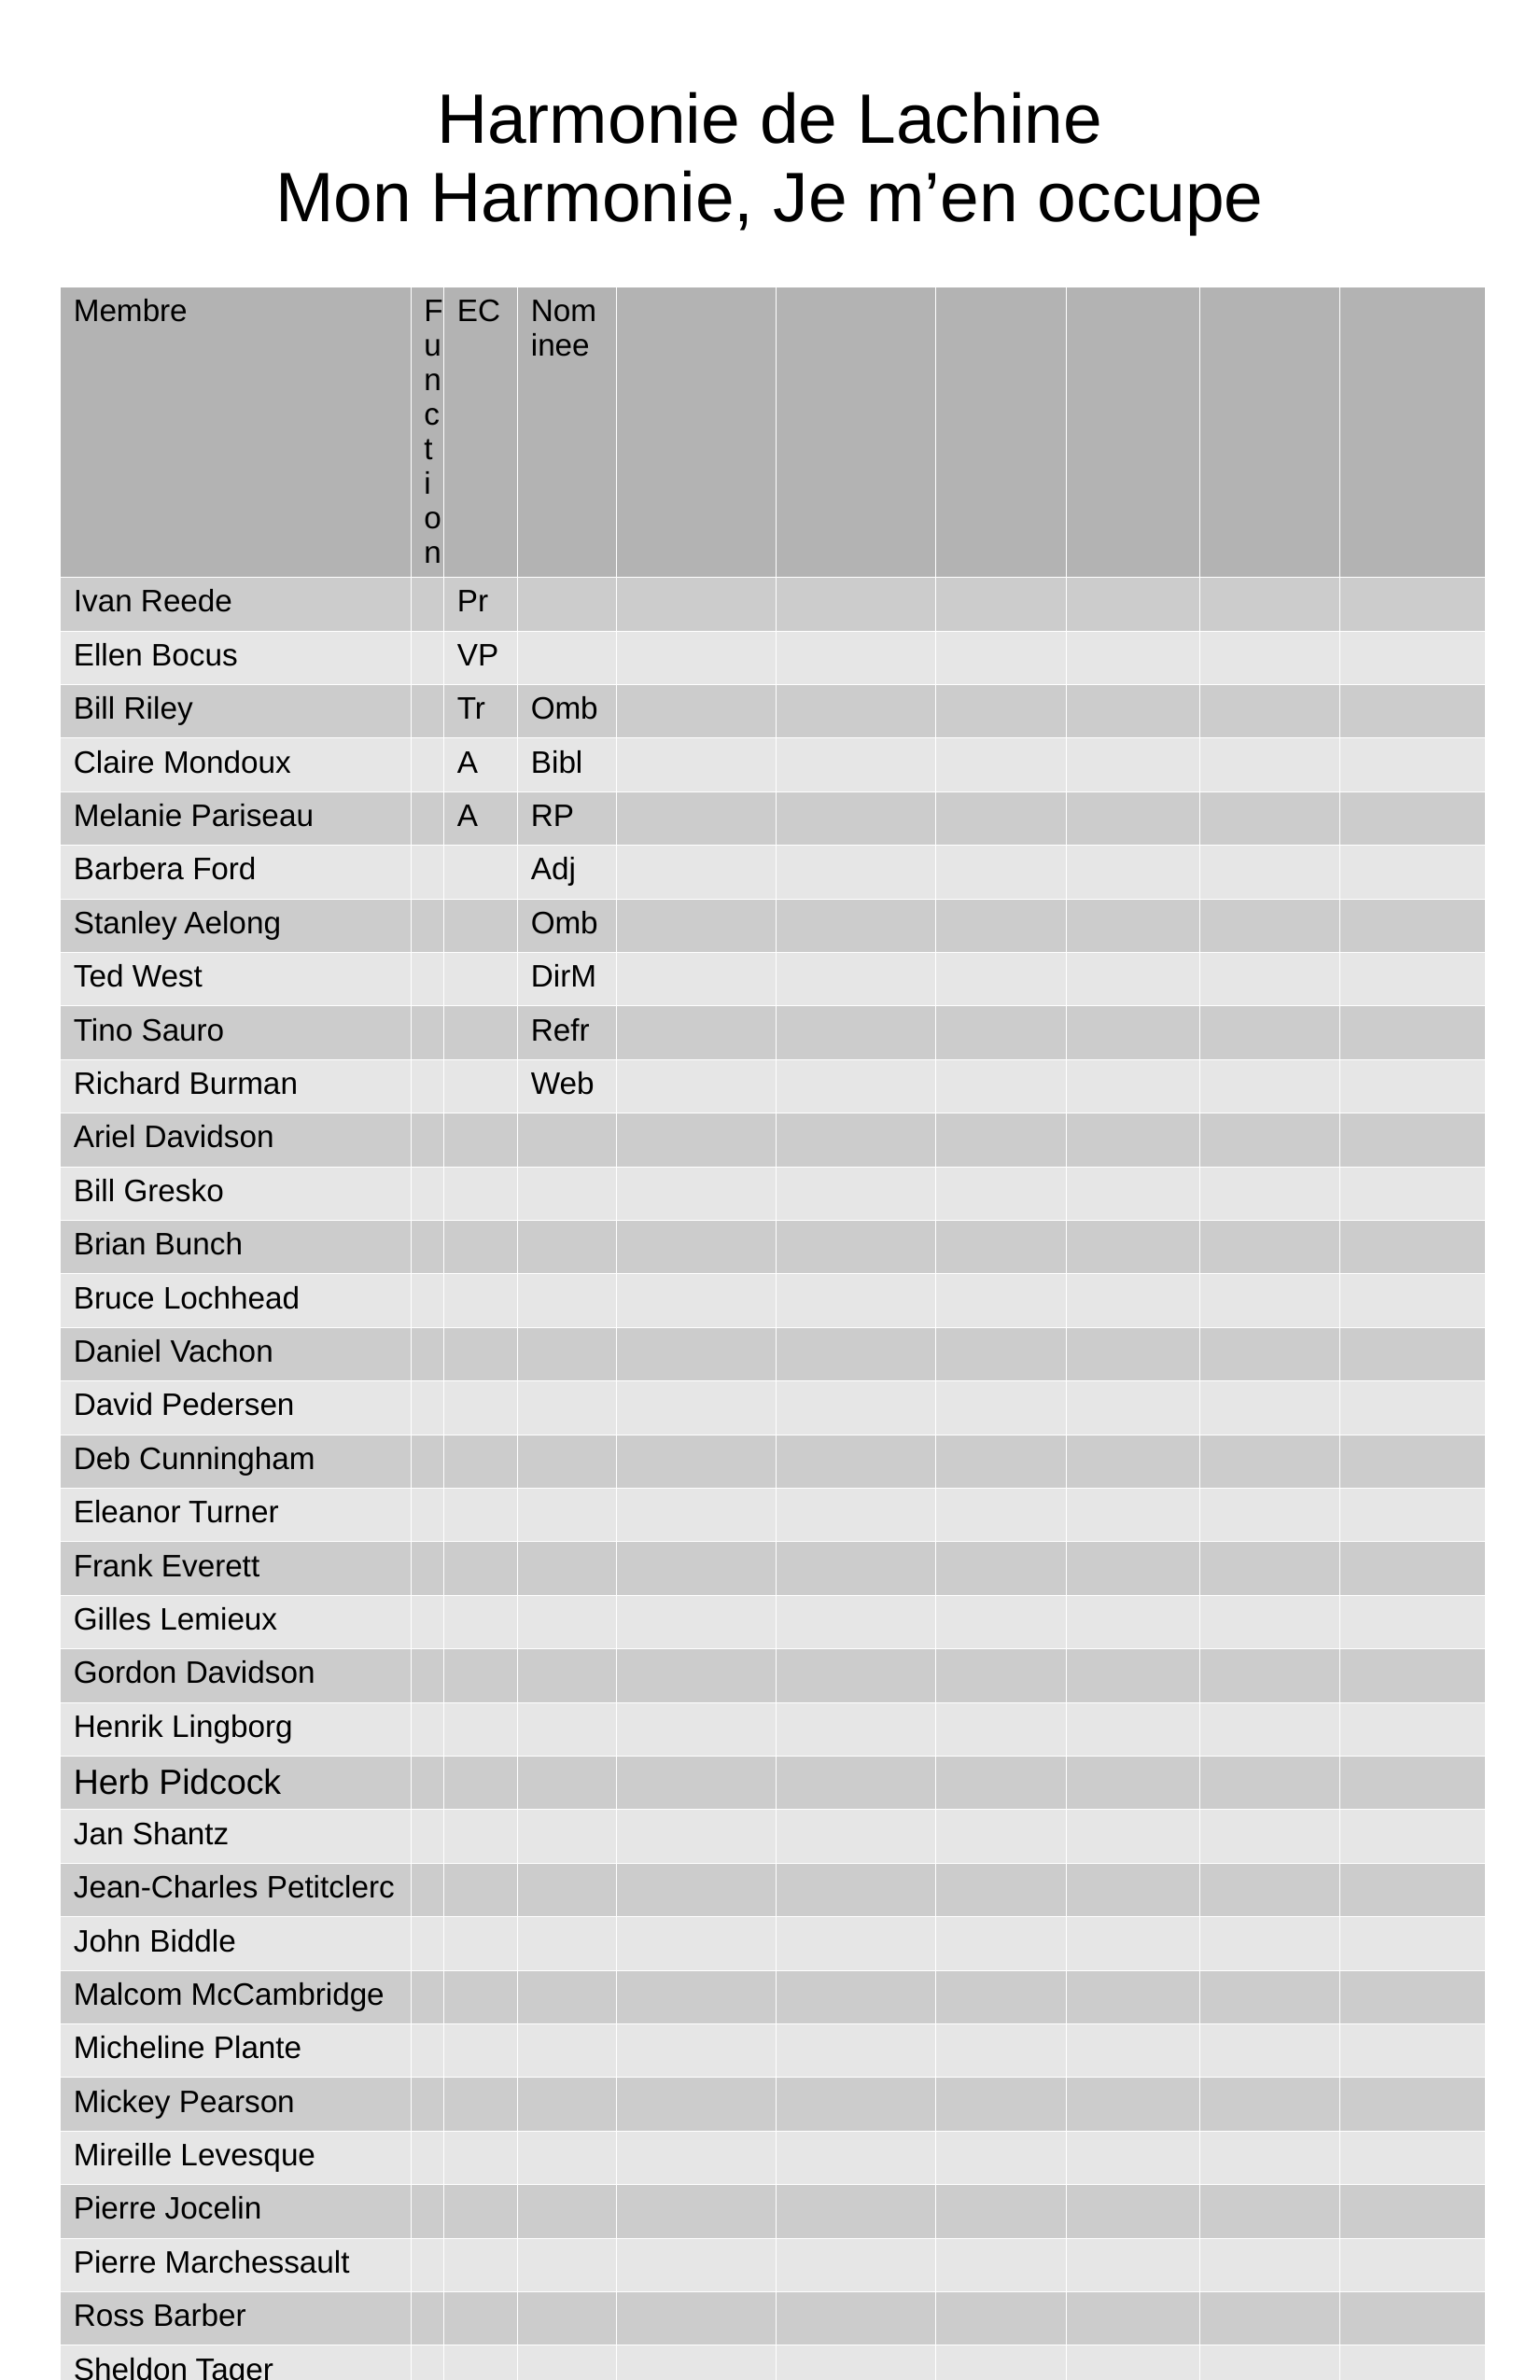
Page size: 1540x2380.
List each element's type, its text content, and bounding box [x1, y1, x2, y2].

table_cell [444, 1596, 517, 1648]
table_cell [617, 1221, 776, 1273]
table_cell [1340, 953, 1485, 1005]
table_cell [1067, 1113, 1199, 1167]
table_cell [1340, 578, 1485, 631]
table_cell [1200, 2132, 1339, 2184]
table_cell [1067, 632, 1199, 684]
table_cell [1200, 2078, 1339, 2131]
table_cell [617, 1381, 776, 1435]
table_cell [936, 1917, 1066, 1970]
table_cell Gordon Davidson [61, 1649, 411, 1702]
table_cell [412, 1917, 443, 1970]
table_cell [412, 1060, 443, 1113]
table_cell [617, 632, 776, 684]
table_cell [617, 792, 776, 845]
table_cell [1067, 846, 1199, 899]
table_cell VP [444, 632, 517, 684]
table_cell [412, 1542, 443, 1595]
table_cell [617, 2185, 776, 2238]
table_cell [936, 2024, 1066, 2077]
table_cell [1340, 1542, 1485, 1595]
table_header [617, 287, 776, 577]
table_cell [444, 2292, 517, 2345]
table_header Nominee [518, 287, 616, 577]
table_cell [777, 900, 935, 952]
table_cell [518, 2132, 616, 2184]
table_cell [412, 2024, 443, 2077]
table_cell [1200, 792, 1339, 845]
table_cell [1340, 846, 1485, 899]
table_cell [1340, 1864, 1485, 1916]
table_cell [1200, 738, 1339, 791]
table_cell [412, 685, 443, 737]
table_cell [617, 2132, 776, 2184]
table_cell [518, 2024, 616, 2077]
table_cell [412, 632, 443, 684]
table_header [936, 287, 1066, 577]
table_cell [444, 2132, 517, 2184]
table_header Function [412, 287, 443, 577]
table_cell [1340, 685, 1485, 737]
table_cell [777, 1274, 935, 1327]
table_cell [1200, 1596, 1339, 1648]
table_cell [1067, 2239, 1199, 2291]
table_cell [936, 2185, 1066, 2238]
table_cell [444, 1328, 517, 1380]
table_cell [617, 1435, 776, 1488]
table_cell [412, 953, 443, 1005]
table_cell [936, 1006, 1066, 1059]
table_cell Tino Sauro [61, 1006, 411, 1059]
table_cell Micheline Plante [61, 2024, 411, 2077]
table_cell [936, 2345, 1066, 2380]
table_cell [1200, 1274, 1339, 1327]
table_cell [1067, 1757, 1199, 1809]
table_cell [444, 2078, 517, 2131]
table_cell [518, 2292, 616, 2345]
table_cell [1200, 1703, 1339, 1756]
table_cell [617, 1917, 776, 1970]
table_cell [412, 1006, 443, 1059]
table_cell [617, 685, 776, 737]
table_cell [444, 1060, 517, 1113]
table_cell [936, 1435, 1066, 1488]
table_cell [1200, 685, 1339, 737]
table_cell [444, 2239, 517, 2291]
table_cell [617, 846, 776, 899]
table_cell Pr [444, 578, 517, 631]
table_cell [1340, 2345, 1485, 2380]
table_cell [412, 1489, 443, 1541]
table_cell RP [518, 792, 616, 845]
table_cell [444, 1221, 517, 1273]
table_cell [1067, 578, 1199, 631]
table_cell [1200, 1757, 1339, 1809]
table_cell [1067, 900, 1199, 952]
table_cell [1340, 2185, 1485, 2238]
table_cell [412, 1274, 443, 1327]
table_cell [1340, 2024, 1485, 2077]
table_cell Tr [444, 685, 517, 737]
table_cell [617, 1864, 776, 1916]
table_cell [1340, 792, 1485, 845]
table_cell [1067, 1274, 1199, 1327]
table_cell [1067, 1917, 1199, 1970]
table_cell [412, 738, 443, 791]
table_cell [777, 1917, 935, 1970]
table_cell [936, 1596, 1066, 1648]
table_cell Omb [518, 685, 616, 737]
table_cell [412, 900, 443, 952]
table_cell [777, 2292, 935, 2345]
table_cell [777, 846, 935, 899]
table_cell [936, 2078, 1066, 2131]
table_cell [617, 2345, 776, 2380]
table_cell [617, 2024, 776, 2077]
table_cell Ariel Davidson [61, 1113, 411, 1167]
table_cell A [444, 792, 517, 845]
table_cell [444, 846, 517, 899]
table_cell [412, 2292, 443, 2345]
table_cell [1340, 1328, 1485, 1380]
table_cell Melanie Pariseau [61, 792, 411, 845]
table_cell [444, 1274, 517, 1327]
table_header [1340, 287, 1485, 577]
table_cell [1067, 1221, 1199, 1273]
table_cell [412, 2078, 443, 2131]
table_cell [518, 2345, 616, 2380]
table_cell Adj [518, 846, 616, 899]
table_cell [1067, 2292, 1199, 2345]
table_cell Frank Everett [61, 1542, 411, 1595]
table_cell [518, 1274, 616, 1327]
table_cell DirM [518, 953, 616, 1005]
table_cell [936, 1113, 1066, 1167]
table_cell [617, 2292, 776, 2345]
table_cell [617, 1810, 776, 1863]
table_cell [777, 953, 935, 1005]
table_cell [1340, 632, 1485, 684]
table_cell [1340, 1917, 1485, 1970]
table_cell [1340, 1596, 1485, 1648]
table_cell [1200, 1381, 1339, 1435]
table_cell [1067, 738, 1199, 791]
table_cell [1200, 1060, 1339, 1113]
table_cell [617, 578, 776, 631]
table_cell Jan Shantz [61, 1810, 411, 1863]
table_cell [1067, 1703, 1199, 1756]
table_cell [777, 2024, 935, 2077]
table_cell [777, 1328, 935, 1380]
table_cell [1340, 1221, 1485, 1273]
table_cell [444, 1381, 517, 1435]
table_cell [412, 1113, 443, 1167]
table_cell [444, 1971, 517, 2023]
table_cell [1200, 1917, 1339, 1970]
table_cell [936, 2292, 1066, 2345]
table_cell Ivan Reede [61, 578, 411, 631]
table_cell [518, 1917, 616, 1970]
table_cell [617, 900, 776, 952]
table_cell [777, 2132, 935, 2184]
table_cell [936, 1649, 1066, 1702]
table_cell Barbera Ford [61, 846, 411, 899]
table_cell [617, 1757, 776, 1809]
table_cell Stanley Aelong [61, 900, 411, 952]
table_cell [518, 2185, 616, 2238]
table_cell [444, 1006, 517, 1059]
table_cell [444, 1757, 517, 1809]
table_cell [936, 632, 1066, 684]
table_cell [518, 1971, 616, 2023]
table_cell [1067, 1060, 1199, 1113]
table_cell Ellen Bocus [61, 632, 411, 684]
table_cell Herb Pidcock [61, 1757, 411, 1809]
table_cell [1067, 2132, 1199, 2184]
table_cell Jean-Charles Petitclerc [61, 1864, 411, 1916]
table_cell [1200, 1649, 1339, 1702]
table_cell [518, 1489, 616, 1541]
table_cell [777, 1381, 935, 1435]
table_cell [518, 1328, 616, 1380]
table_cell [936, 1542, 1066, 1595]
table_cell [777, 1113, 935, 1167]
table_cell [1200, 2345, 1339, 2380]
table_cell [777, 632, 935, 684]
table_cell [617, 1113, 776, 1167]
table_cell [518, 1542, 616, 1595]
table_cell [1340, 1435, 1485, 1488]
table_cell [1067, 1971, 1199, 2023]
table_cell Omb [518, 900, 616, 952]
table_cell [444, 1489, 517, 1541]
table_cell [936, 1328, 1066, 1380]
table_cell [412, 1649, 443, 1702]
table_cell [412, 1596, 443, 1648]
table_cell [1200, 1542, 1339, 1595]
table_cell [617, 2239, 776, 2291]
table_cell [518, 1864, 616, 1916]
table_cell [1067, 1542, 1199, 1595]
table_cell [1340, 1971, 1485, 2023]
table_cell [1067, 1435, 1199, 1488]
table_cell [1200, 1810, 1339, 1863]
table_header Membre [61, 287, 411, 577]
table_cell [518, 1649, 616, 1702]
table_cell [412, 1168, 443, 1220]
table_cell Ted West [61, 953, 411, 1005]
table_cell [936, 738, 1066, 791]
table_cell [1200, 1971, 1339, 2023]
table_cell [617, 1596, 776, 1648]
table_cell [1067, 953, 1199, 1005]
table_cell Daniel Vachon [61, 1328, 411, 1380]
table_cell [1067, 2078, 1199, 2131]
table_cell [1340, 1168, 1485, 1220]
table_cell Bill Gresko [61, 1168, 411, 1220]
table_cell [936, 1703, 1066, 1756]
table_cell [412, 1810, 443, 1863]
table_cell [1340, 1060, 1485, 1113]
table_cell [1340, 1489, 1485, 1541]
table_cell Bibl [518, 738, 616, 791]
table_cell [617, 1542, 776, 1595]
table_cell [1200, 1221, 1339, 1273]
table_cell [777, 1489, 935, 1541]
table_cell [1200, 2239, 1339, 2291]
table_cell [1200, 1113, 1339, 1167]
table_cell [936, 846, 1066, 899]
table_cell [412, 1221, 443, 1273]
table_cell [412, 1864, 443, 1916]
table_cell [518, 632, 616, 684]
table_cell Pierre Marchessault [61, 2239, 411, 2291]
table_cell [1340, 1006, 1485, 1059]
table_cell [444, 1168, 517, 1220]
table_cell Henrik Lingborg [61, 1703, 411, 1756]
table_cell [617, 1971, 776, 2023]
table_cell Gilles Lemieux [61, 1596, 411, 1648]
table_cell [777, 1864, 935, 1916]
table_cell [617, 1328, 776, 1380]
table_cell David Pedersen [61, 1381, 411, 1435]
table_cell [936, 953, 1066, 1005]
table_cell [518, 1596, 616, 1648]
table_cell [1340, 900, 1485, 952]
table_cell [936, 685, 1066, 737]
table_cell [412, 1381, 443, 1435]
table_cell [1067, 1006, 1199, 1059]
table_cell [777, 2239, 935, 2291]
table_cell Malcom McCambridge [61, 1971, 411, 2023]
table_cell Web [518, 1060, 616, 1113]
table_cell [777, 792, 935, 845]
table_header [1067, 287, 1199, 577]
table_cell [444, 1113, 517, 1167]
table_cell [412, 2239, 443, 2291]
table_header [1200, 287, 1339, 577]
table_cell [444, 900, 517, 952]
table_cell [617, 738, 776, 791]
table_cell [1200, 1489, 1339, 1541]
table_cell [518, 1703, 616, 1756]
table_cell [777, 1596, 935, 1648]
table_cell [936, 1221, 1066, 1273]
table_cell [1340, 2239, 1485, 2291]
table_cell [777, 2185, 935, 2238]
table_cell [1067, 685, 1199, 737]
table_cell [617, 1703, 776, 1756]
table_cell [412, 2132, 443, 2184]
table_cell [444, 1649, 517, 1702]
table_cell [1067, 792, 1199, 845]
table_cell [444, 953, 517, 1005]
table_cell [518, 1435, 616, 1488]
table_cell [444, 1864, 517, 1916]
table_cell [1200, 953, 1339, 1005]
table_cell [518, 2239, 616, 2291]
table_cell [777, 1006, 935, 1059]
table_cell [1340, 1757, 1485, 1809]
table_cell [936, 1971, 1066, 2023]
table_cell [1067, 1864, 1199, 1916]
table_cell [1200, 578, 1339, 631]
table_cell [777, 1971, 935, 2023]
table_cell [617, 1168, 776, 1220]
table_cell [412, 2345, 443, 2380]
table_cell [518, 578, 616, 631]
table_cell John Biddle [61, 1917, 411, 1970]
table_cell [444, 1917, 517, 1970]
table_cell [617, 2078, 776, 2131]
table_cell [1340, 738, 1485, 791]
table_cell [1067, 1168, 1199, 1220]
table_cell Bruce Lochhead [61, 1274, 411, 1327]
table_cell [444, 2185, 517, 2238]
table_cell [518, 1810, 616, 1863]
table_cell [412, 578, 443, 631]
table_cell [617, 1649, 776, 1702]
table_cell [777, 738, 935, 791]
table_cell Deb Cunningham [61, 1435, 411, 1488]
table_cell [444, 1435, 517, 1488]
table_cell [936, 1810, 1066, 1863]
table_cell [777, 1810, 935, 1863]
title Harmonie de Lachine Mon Harmonie, Je m’en occupe [126, 79, 1414, 237]
table_cell [1340, 2078, 1485, 2131]
table_cell [936, 1864, 1066, 1916]
table_cell [1200, 900, 1339, 952]
table_cell [936, 1381, 1066, 1435]
table_cell [412, 1435, 443, 1488]
table_cell [777, 1168, 935, 1220]
table_cell [777, 1757, 935, 1809]
table_cell [777, 1435, 935, 1488]
table_cell [617, 1006, 776, 1059]
table_cell [444, 2024, 517, 2077]
table_cell [936, 1274, 1066, 1327]
table_cell [1200, 2292, 1339, 2345]
table_cell Bill Riley [61, 685, 411, 737]
table_cell [1200, 2185, 1339, 2238]
table_cell Eleanor Turner [61, 1489, 411, 1541]
table_cell [936, 900, 1066, 952]
table_cell [777, 2345, 935, 2380]
table_cell [777, 1060, 935, 1113]
table_cell [444, 1542, 517, 1595]
table_cell [936, 578, 1066, 631]
table_cell [777, 2078, 935, 2131]
table_cell [936, 1757, 1066, 1809]
table_cell [777, 578, 935, 631]
table_cell [936, 1489, 1066, 1541]
table_cell [936, 2239, 1066, 2291]
table_cell [777, 685, 935, 737]
table_cell [1200, 632, 1339, 684]
table_cell [444, 1703, 517, 1756]
table_cell [412, 2185, 443, 2238]
table_cell [1340, 2292, 1485, 2345]
table_cell [1340, 1113, 1485, 1167]
table_header EC [444, 287, 517, 577]
table_cell [444, 2345, 517, 2380]
table_cell [1067, 2024, 1199, 2077]
table_cell [777, 1649, 935, 1702]
table_cell [1340, 1810, 1485, 1863]
table_cell [1340, 2132, 1485, 2184]
table_cell [936, 792, 1066, 845]
table_cell [1200, 1435, 1339, 1488]
table_cell [1067, 1381, 1199, 1435]
table_cell [936, 2132, 1066, 2184]
table_cell [1067, 1596, 1199, 1648]
table_cell [518, 2078, 616, 2131]
table_cell [1200, 1864, 1339, 1916]
table_cell [936, 1060, 1066, 1113]
table_cell [412, 792, 443, 845]
table_cell [1340, 1381, 1485, 1435]
table_cell Refr [518, 1006, 616, 1059]
table_cell [1067, 1328, 1199, 1380]
table_cell [518, 1221, 616, 1273]
table_cell [1067, 1489, 1199, 1541]
table_cell [518, 1757, 616, 1809]
table_cell [412, 846, 443, 899]
table_cell [936, 1168, 1066, 1220]
table_cell [1200, 1168, 1339, 1220]
table_cell [412, 1971, 443, 2023]
table_cell Claire Mondoux [61, 738, 411, 791]
table_cell [1340, 1274, 1485, 1327]
table_cell [777, 1221, 935, 1273]
table_cell [777, 1703, 935, 1756]
table_cell [617, 1060, 776, 1113]
table_cell [518, 1381, 616, 1435]
table_cell [1340, 1649, 1485, 1702]
table_cell Pierre Jocelin [61, 2185, 411, 2238]
table_cell [1200, 1328, 1339, 1380]
table_cell [1067, 1649, 1199, 1702]
table_cell [412, 1703, 443, 1756]
table_cell A [444, 738, 517, 791]
table_cell Richard Burman [61, 1060, 411, 1113]
table_cell [1200, 1006, 1339, 1059]
table_cell [1340, 1703, 1485, 1756]
table_cell [412, 1757, 443, 1809]
table_cell Mireille Levesque [61, 2132, 411, 2184]
table_cell [444, 1810, 517, 1863]
table_cell Brian Bunch [61, 1221, 411, 1273]
table_cell Mickey Pearson [61, 2078, 411, 2131]
table_cell [777, 1542, 935, 1595]
table_header [777, 287, 935, 577]
table_cell [518, 1168, 616, 1220]
table_cell [518, 1113, 616, 1167]
table_cell [1200, 2024, 1339, 2077]
table_cell Ross Barber [61, 2292, 411, 2345]
table_cell [1067, 1810, 1199, 1863]
table_cell [617, 1489, 776, 1541]
table_cell [1067, 2185, 1199, 2238]
table_cell [1067, 2345, 1199, 2380]
table_cell [617, 1274, 776, 1327]
table_cell Sheldon Tager [61, 2345, 411, 2380]
table_cell [412, 1328, 443, 1380]
table_cell [1200, 846, 1339, 899]
table_cell [617, 953, 776, 1005]
